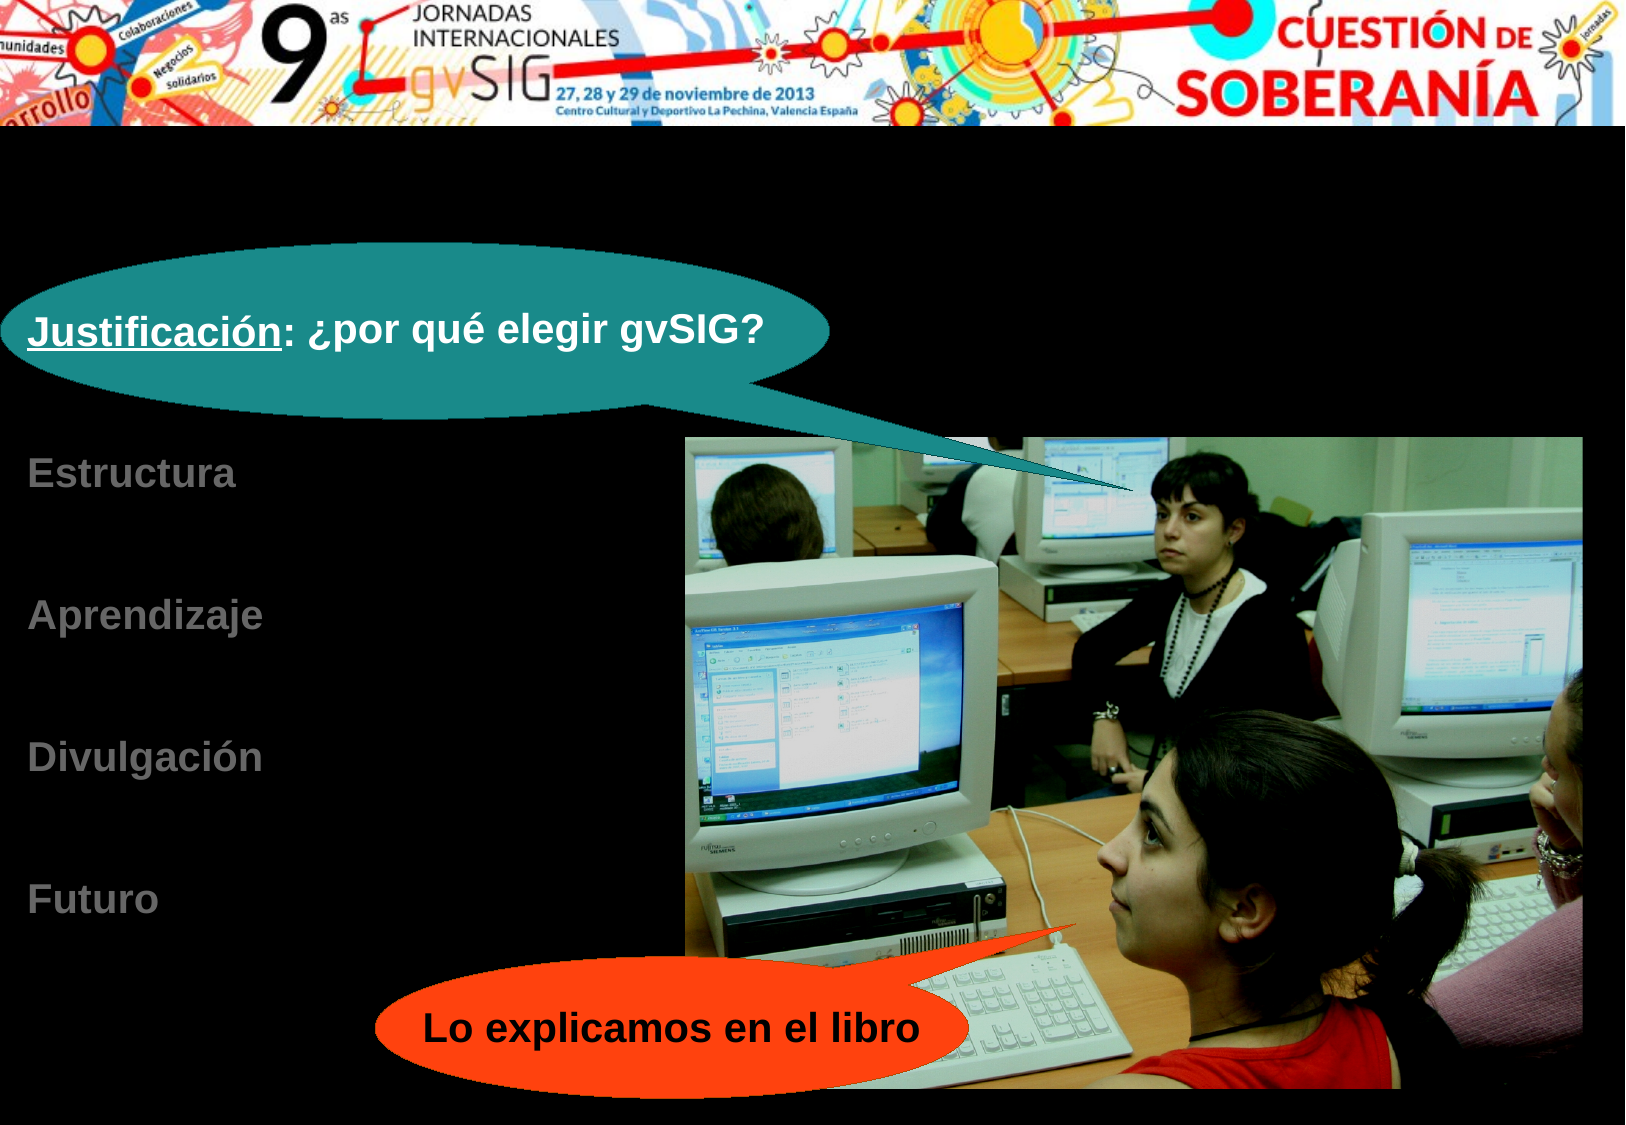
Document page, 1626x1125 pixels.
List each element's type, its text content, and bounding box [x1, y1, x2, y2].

text_box [0, 309, 12, 352]
picture [0, 0, 1626, 126]
text_box Lo explicamos en el libro [375, 923, 1076, 1099]
picture [685, 437, 1583, 1089]
text_box [402, 293, 1133, 491]
text_box Justificación: Estructura Aprendizaje Divulgación Futuro [12, 296, 402, 929]
text_box ¿por qué elegir gvSIG? [268, 293, 792, 360]
text_box [33, 242, 791, 296]
